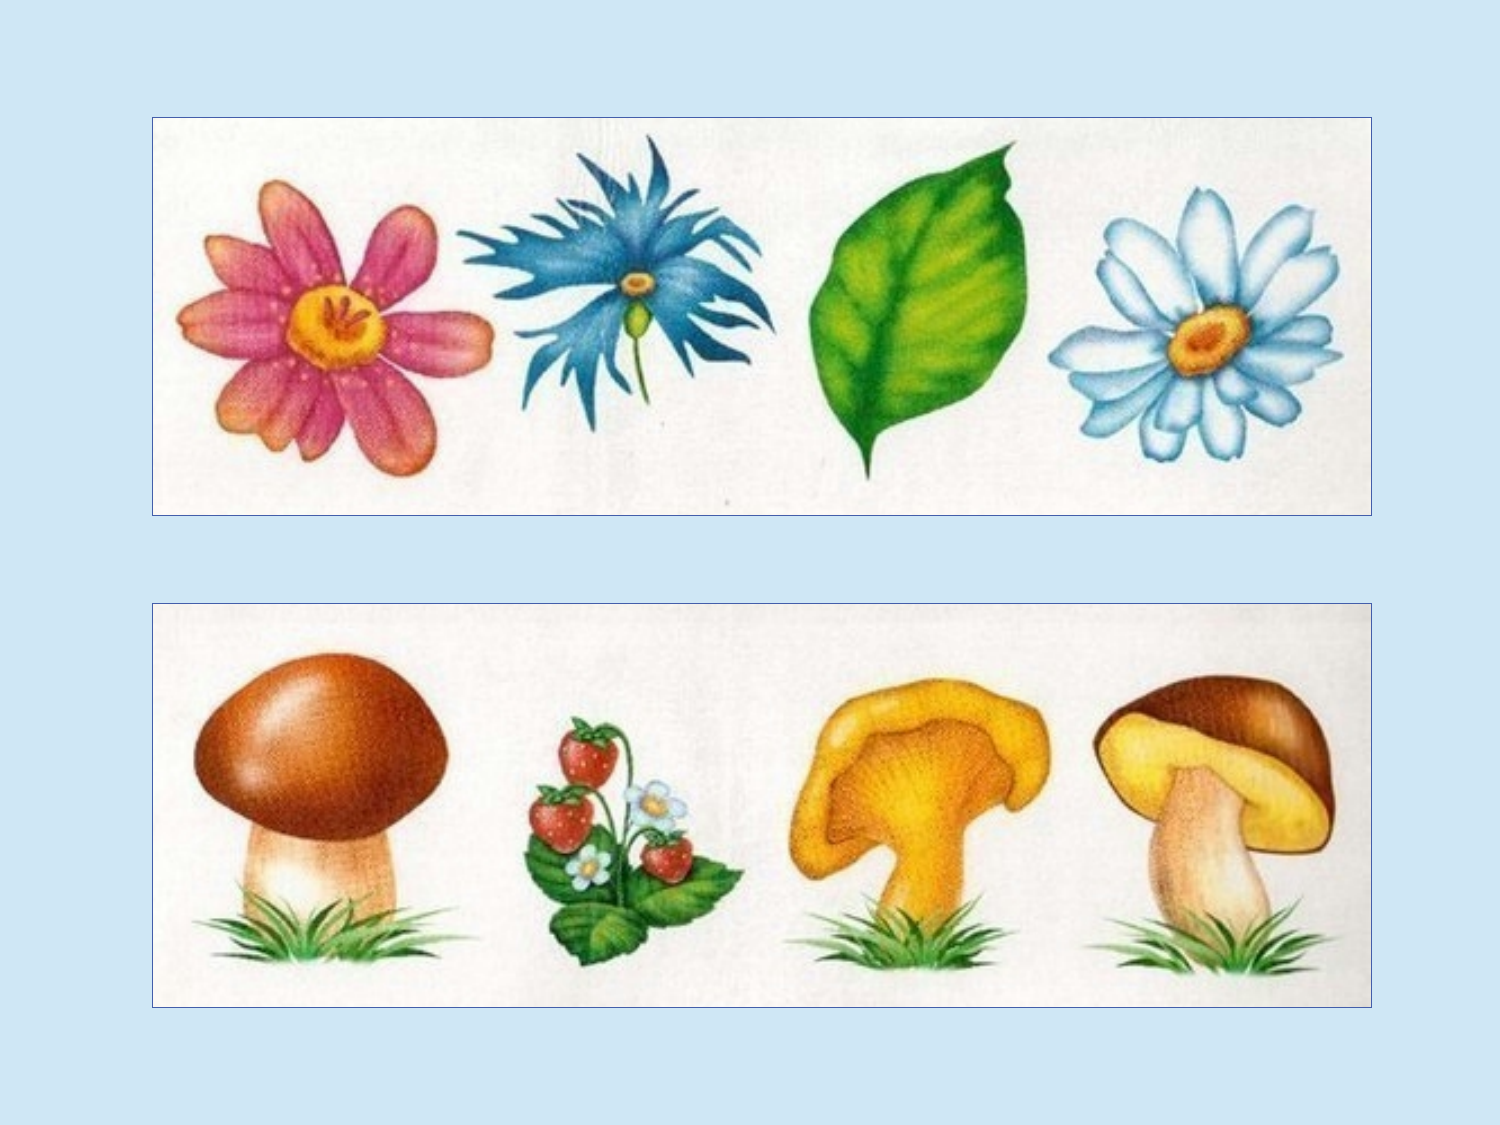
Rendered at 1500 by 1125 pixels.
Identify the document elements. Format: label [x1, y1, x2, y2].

picture [152, 117, 1372, 516]
picture [152, 603, 1372, 1008]
